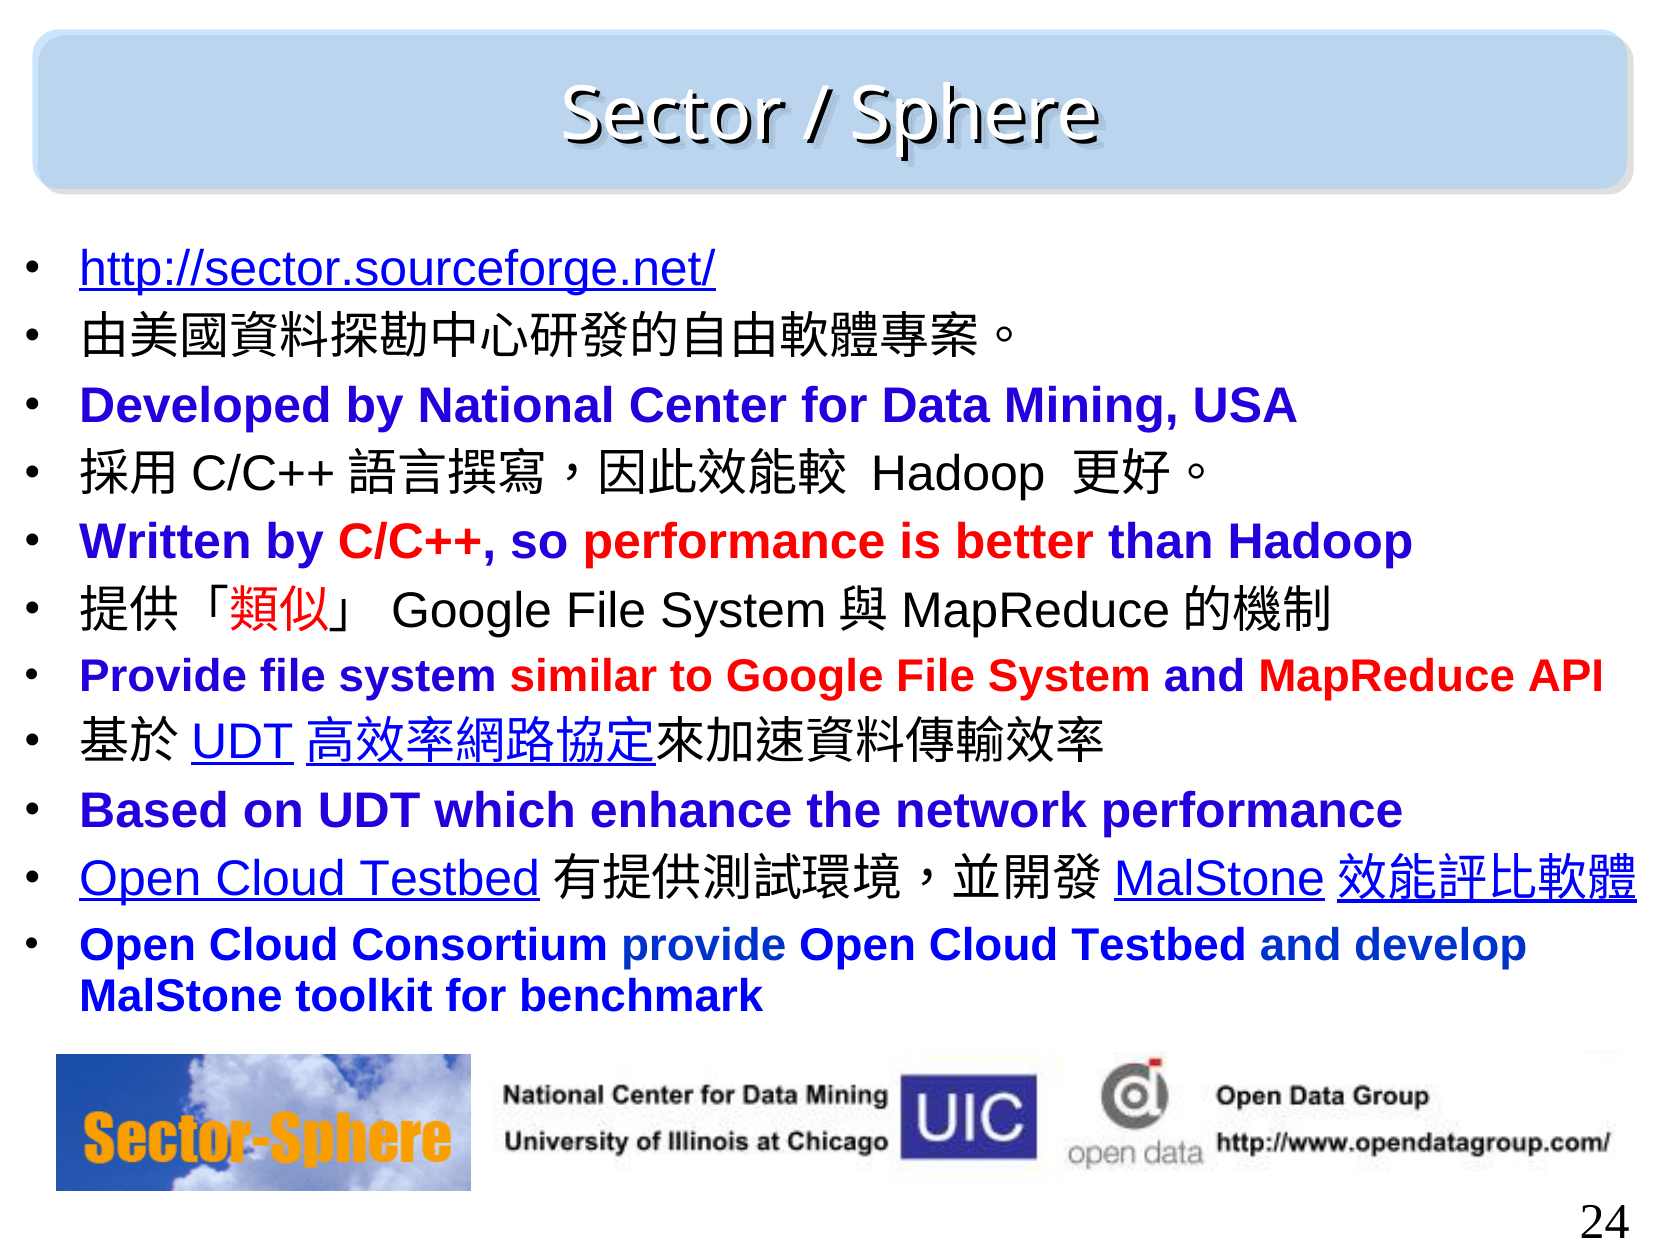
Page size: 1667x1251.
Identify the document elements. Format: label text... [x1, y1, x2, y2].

text_box http://sector.sourceforge.net/ 由美國資料探勘中心研發的自由軟體專案。 Developed by National Center for Data Mining, USA 採用C/C++語言撰寫，因此效能較 Hadoop 更好。 Written by C/C++, so performance is better than Hadoop 提供「類似」Google File System與MapReduce的機制 Provide file system similar to Google File System and MapReduce API 基於UDT高效率網路協定來加速資料傳輸效率 Based on UDT which enhance the network performance Open Cloud Testbed有提供測試環境，並開發MalStone效能評比軟體 Open Cloud Consortium provide Open Cloud Testbed and develop MalStone toolkit for benchmark [23, 236, 1654, 1004]
picture [56, 1054, 471, 1191]
text_box Sector / Sphere [32, 29, 1628, 189]
picture [476, 1051, 1629, 1188]
